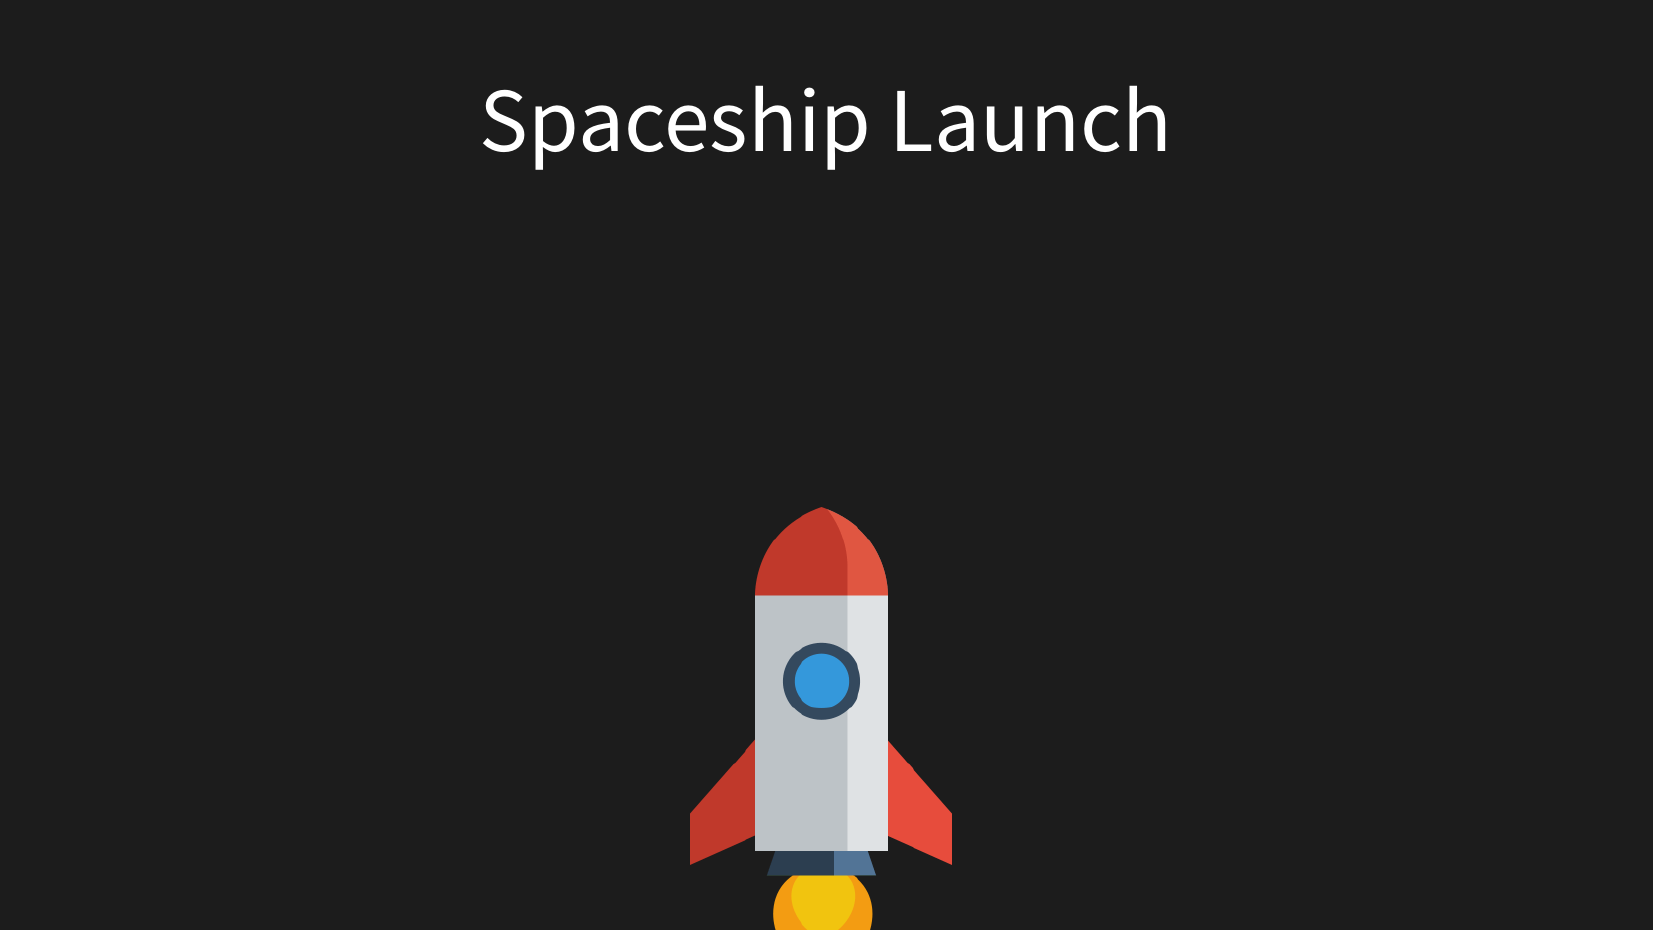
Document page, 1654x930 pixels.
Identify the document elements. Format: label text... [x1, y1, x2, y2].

picture [578, 484, 1081, 930]
title Spaceship Launch [0, 3, 1653, 235]
